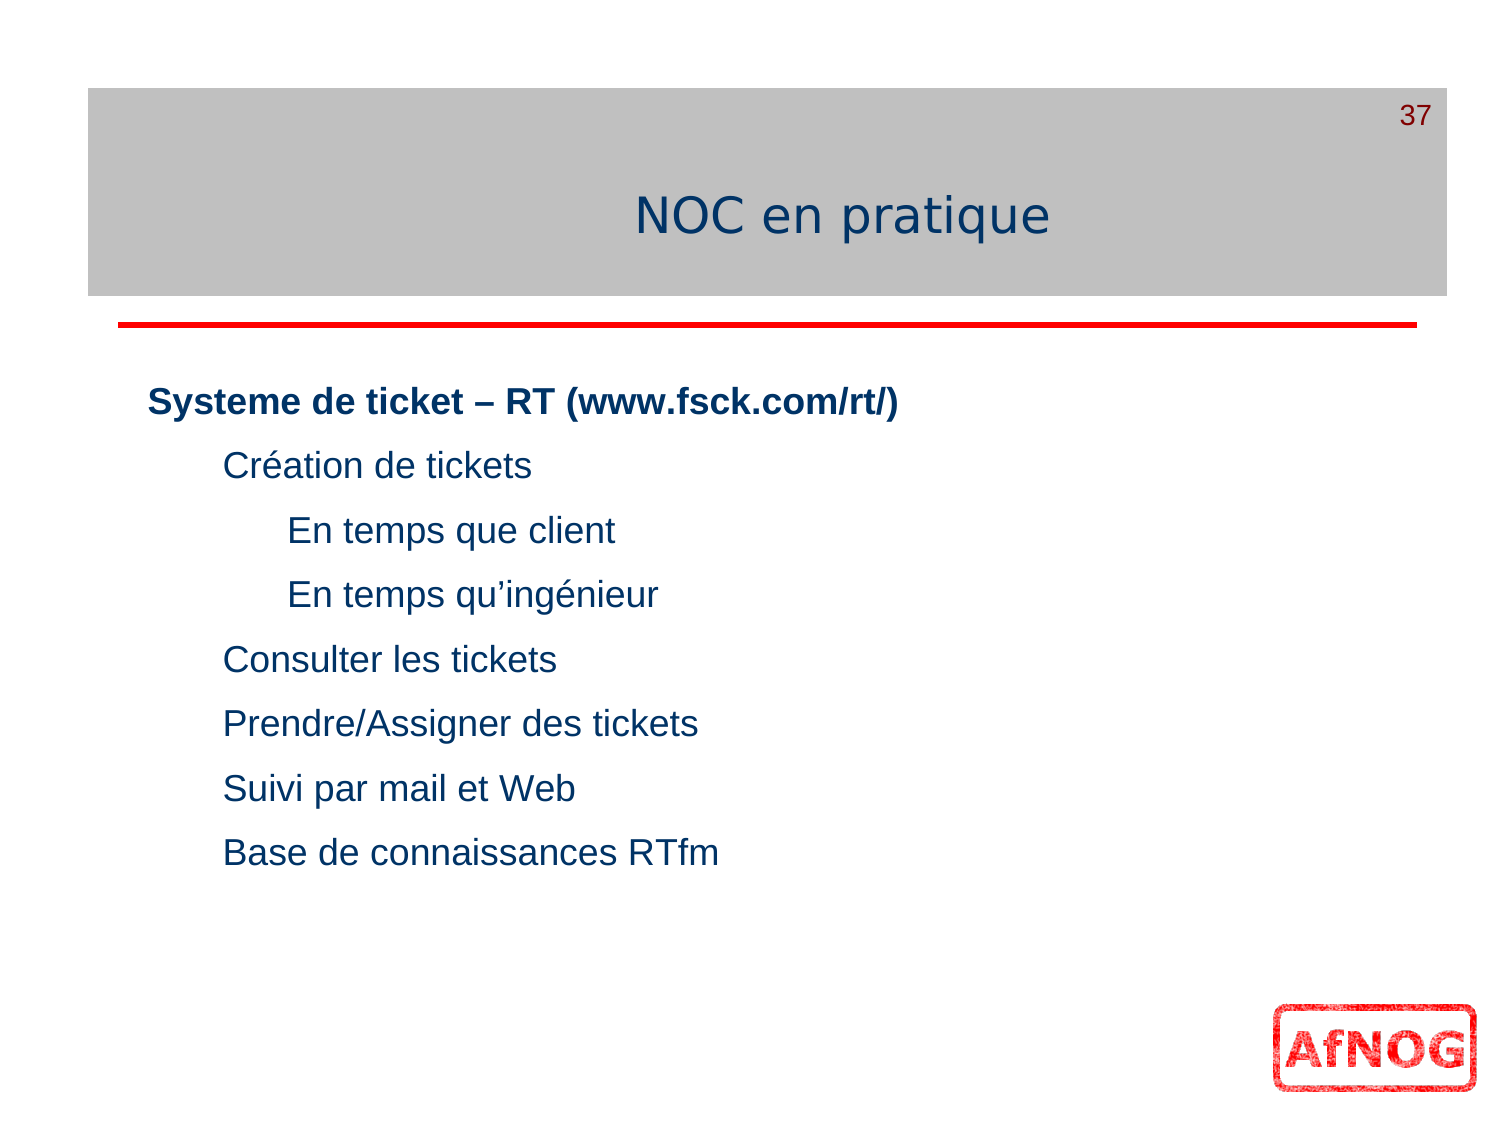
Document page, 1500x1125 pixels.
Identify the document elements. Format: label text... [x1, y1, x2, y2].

title NOC en pratique [237, 137, 1449, 251]
list Systeme de ticket – RT (www.fsck.com/rt/) Création de tickets En temps que client En temps qu’ingénieur Consulter les tickets Prendre/Assigner des tickets Suivi par mail et Web Base de connaissances RTfm [132, 363, 1439, 1001]
picture [1273, 1003, 1477, 1092]
